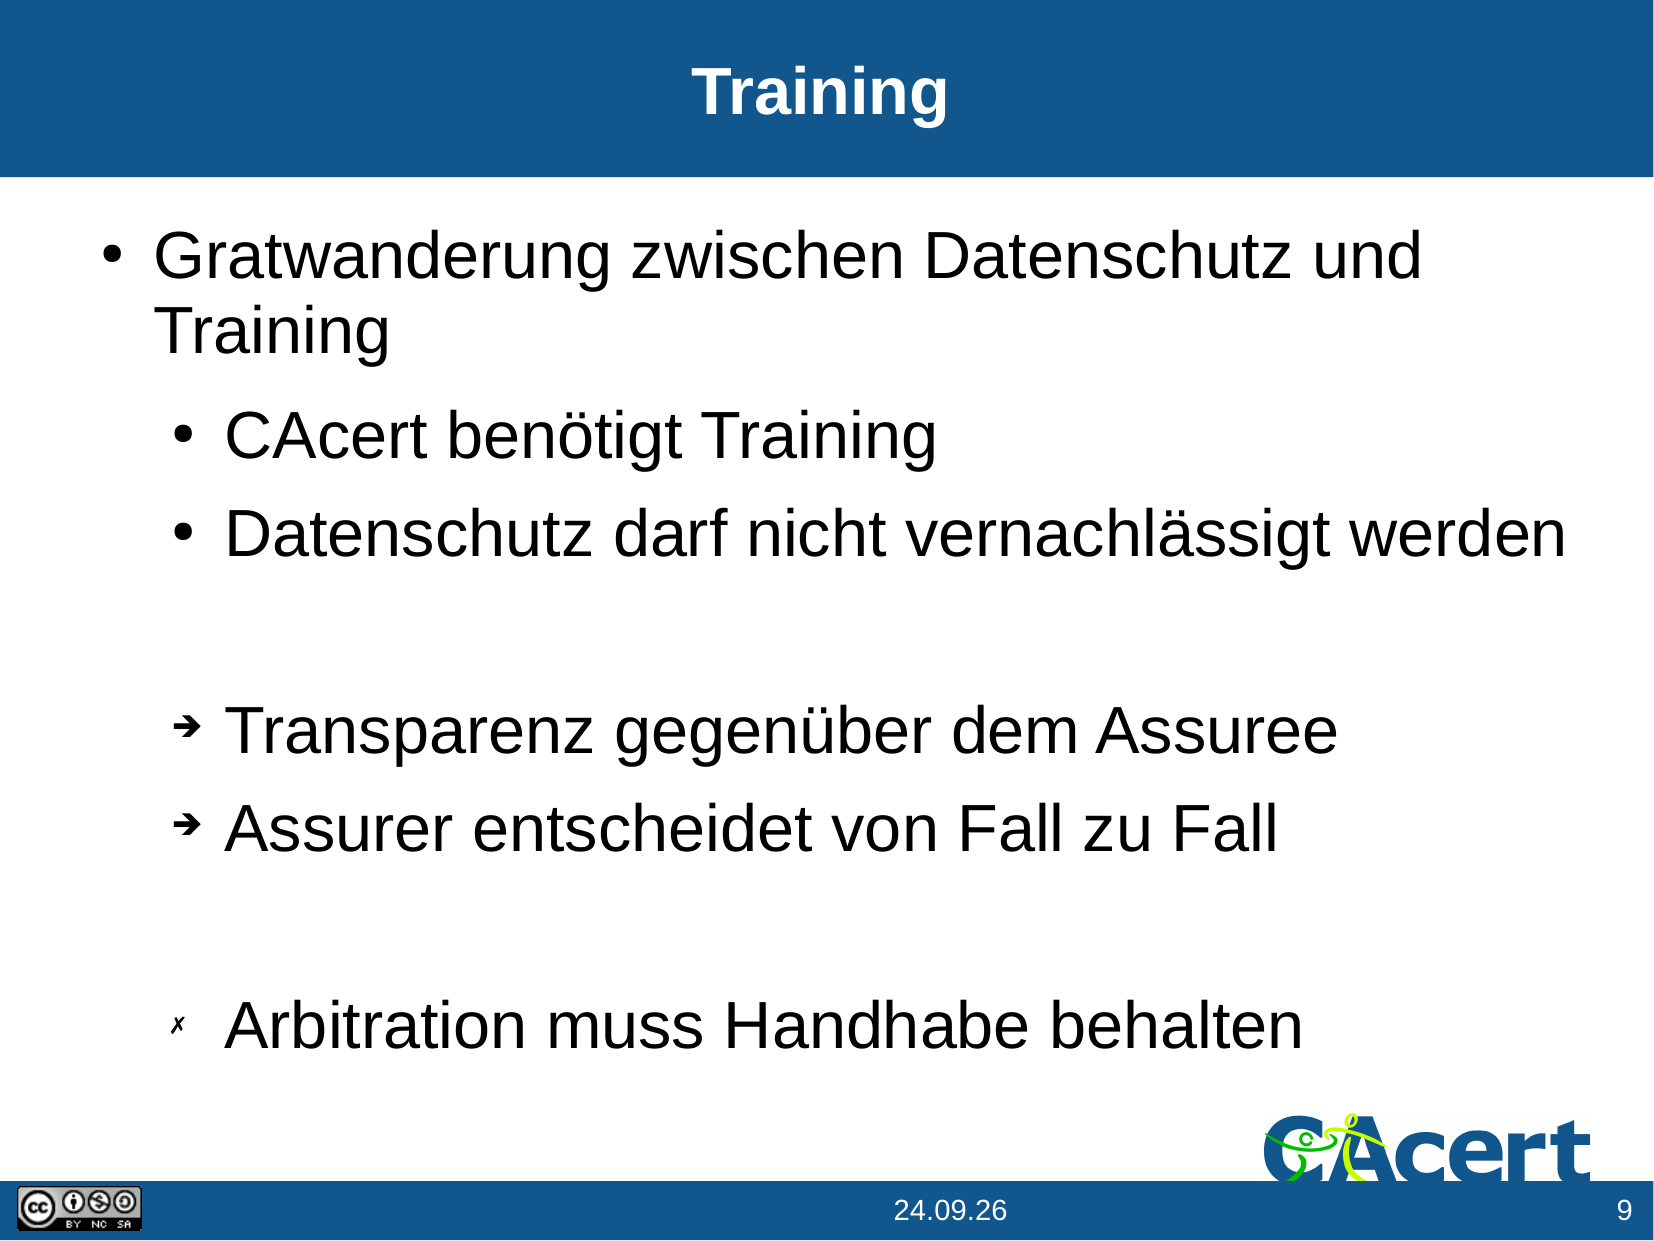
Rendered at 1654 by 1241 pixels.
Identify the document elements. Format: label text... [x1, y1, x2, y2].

picture [1263, 1112, 1591, 1181]
picture [17, 1186, 142, 1231]
title Training [76, 17, 1565, 166]
list Gratwanderung zwischen Datenschutz und Training CAcert benötigt Training Datenschutz darf nicht vernachlässigt werden Transparenz gegenüber dem Assuree Assurer entscheidet von Fall zu Fall Arbitration muss Handhabe behalten [82, 218, 1571, 1091]
